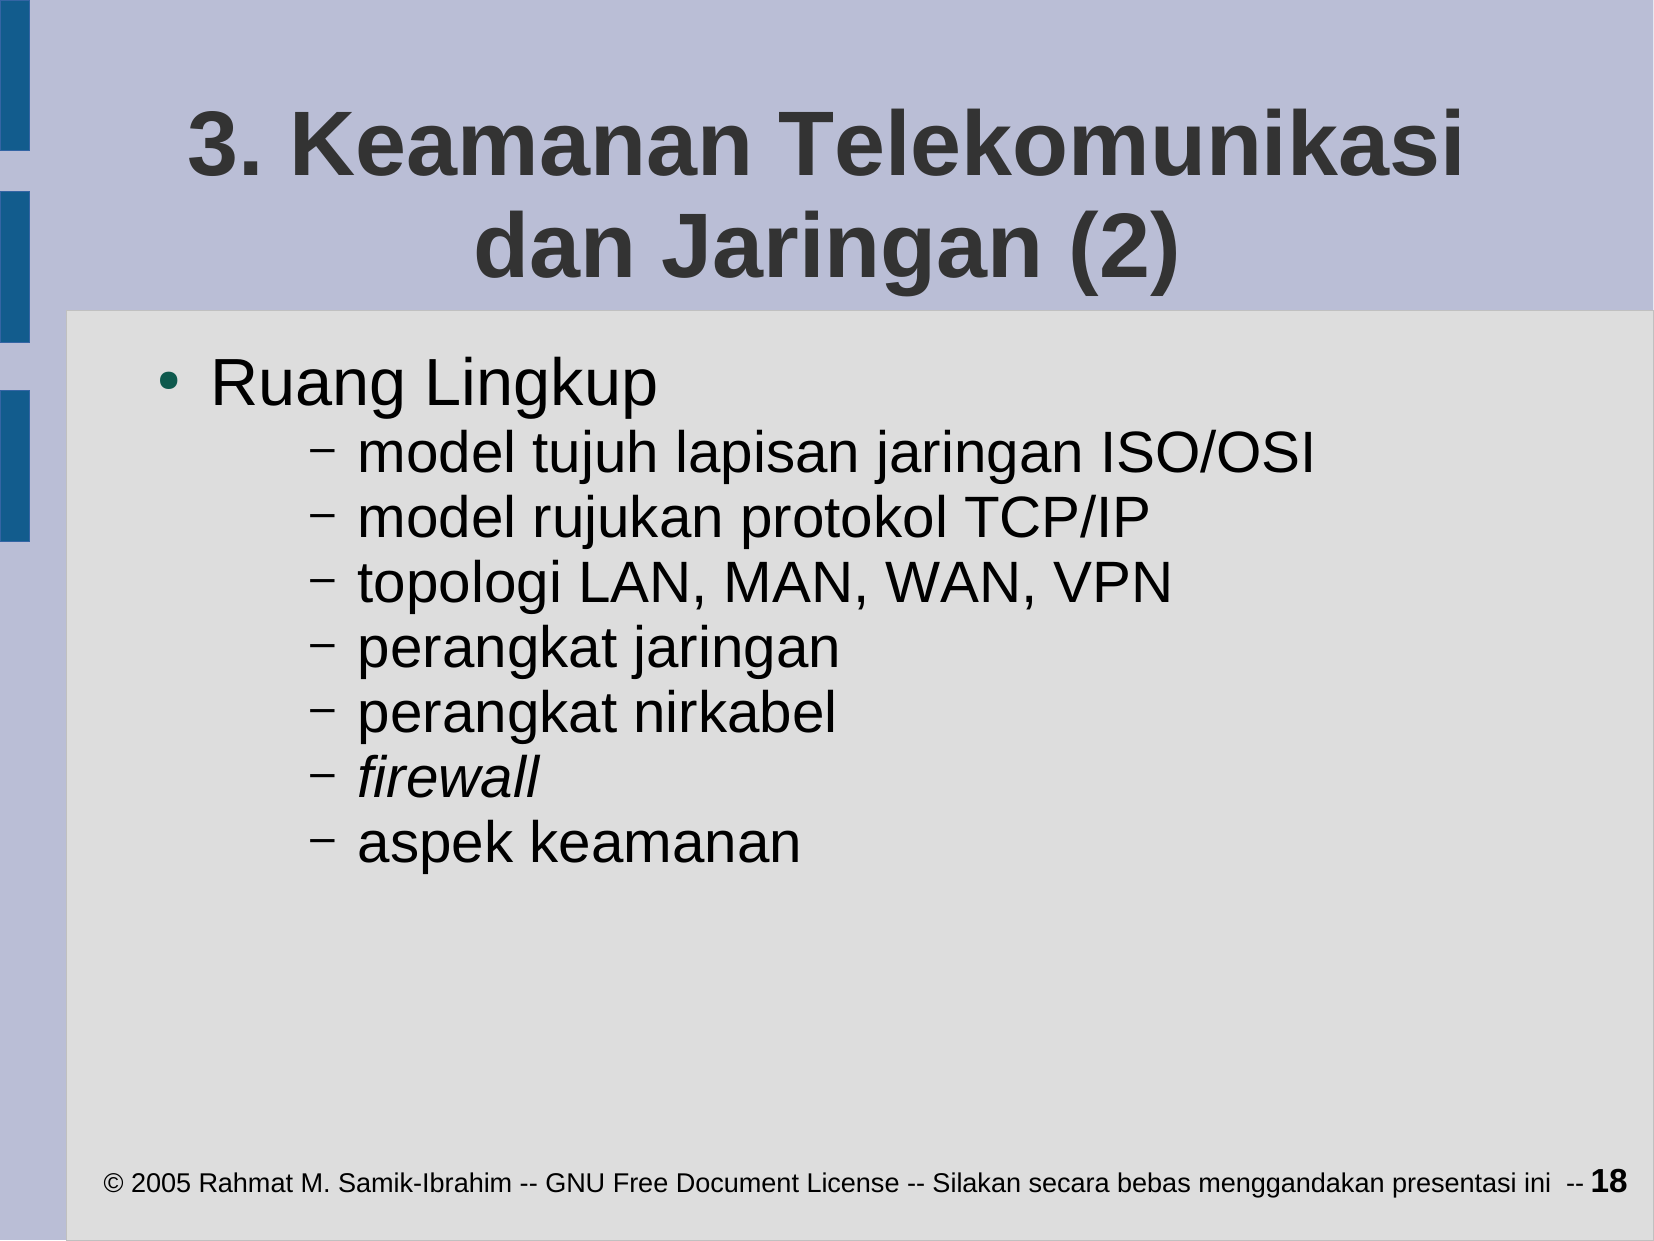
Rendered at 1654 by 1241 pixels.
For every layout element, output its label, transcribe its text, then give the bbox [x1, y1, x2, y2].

title 3. Keamanan Telekomunikasi dan Jaringan (2) [121, 91, 1534, 299]
list Ruang Lingkup model tujuh lapisan jaringan ISO/OSI model rujukan protokol TCP/IP topologi LAN, MAN, WAN, VPN perangkat jaringan perangkat nirkabel firewall aspek keamanan [121, 344, 1534, 1127]
